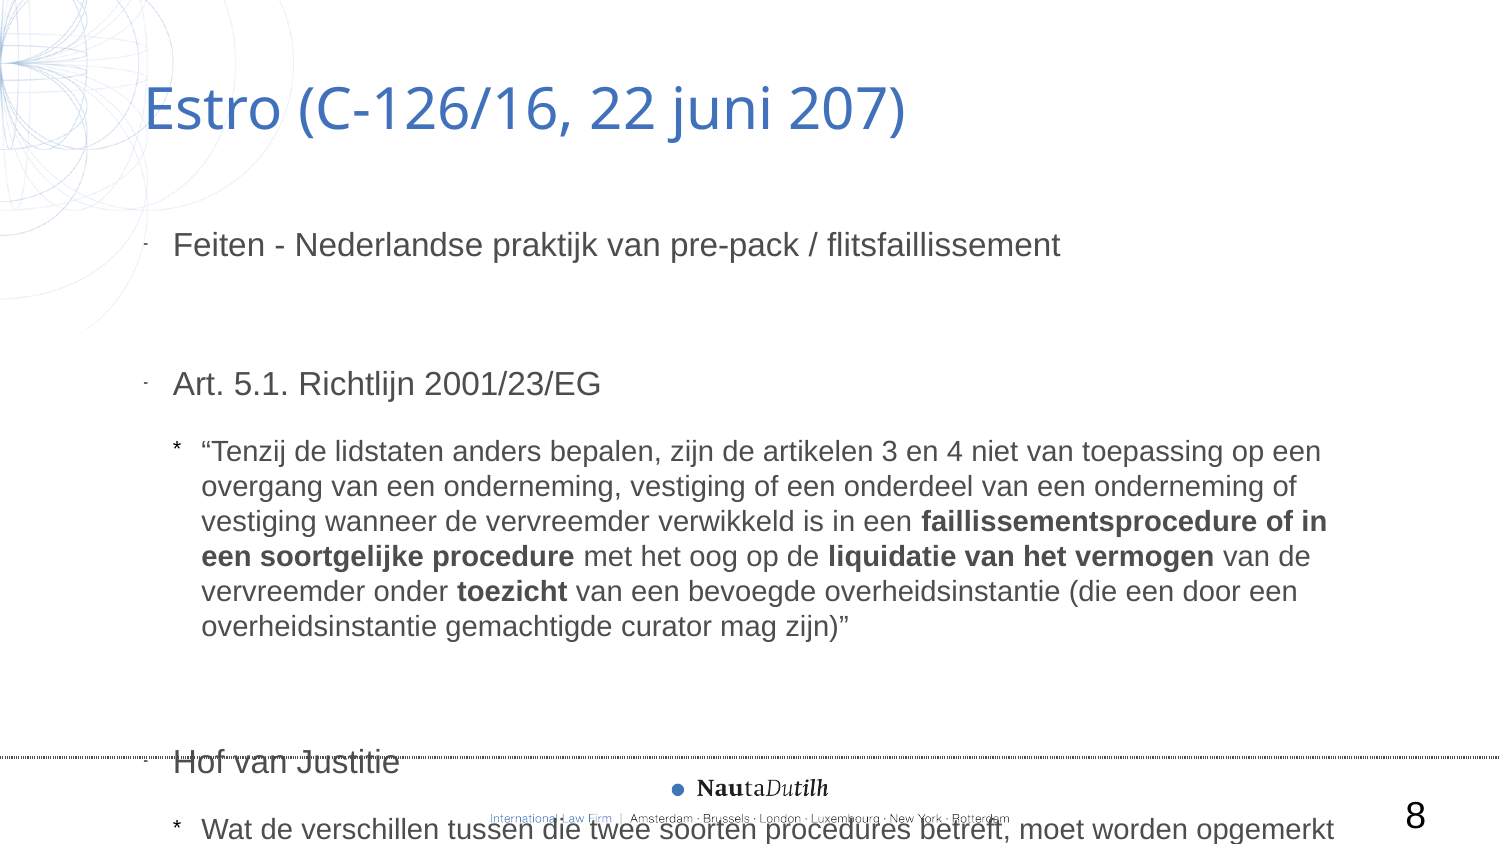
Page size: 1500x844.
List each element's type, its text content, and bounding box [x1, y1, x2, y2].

picture [622, 825, 630, 830]
picture [638, 825, 646, 830]
picture [522, 825, 529, 836]
picture [826, 825, 834, 830]
picture [991, 825, 996, 836]
picture [745, 825, 752, 836]
picture [770, 825, 777, 836]
picture [0, 0, 299, 348]
picture [924, 825, 931, 836]
title Estro (C‑126/16, 22 juni 207) [128, 63, 1372, 205]
picture [728, 825, 736, 830]
picture [974, 825, 982, 830]
picture [605, 826, 610, 836]
picture [694, 825, 702, 836]
picture [594, 825, 600, 836]
picture [678, 825, 686, 836]
picture [569, 825, 577, 830]
picture [505, 825, 513, 830]
picture [465, 767, 1035, 836]
picture [884, 825, 892, 830]
list Feiten - Nederlandse praktijk van pre-pack / flitsfaillissement Art. 5.1. Richtlijn 2001/23/EG “Tenzij de lidstaten anders bepalen, zijn de artikelen 3 en 4 niet van toepassing op een overgang van een onderneming, vestiging of een onderdeel van een onderneming of vestiging wanneer de vervreemder verwikkeld is in een faillissementsprocedure of in een soortgelijke procedure met het oog op de liquidatie van het vermogen van de vervreemder onder toezicht van een bevoegde overheidsinstantie (die een door een overheidsinstantie gemachtigde curator mag zijn)” Hof van Justitie Wat de verschillen tussen die twee soorten procedures betreft, moet worden opgemerkt dat (…) een procedure de voortzetting van de activiteit beoogt wanneer zij bedoeld is om het operationele karakter van de onderneming of van de levensvatbare onderdelen daarvan veilig te stellen. Een procedure die de liquidatie van het vermogen beoogt, zorgt daarentegen voor een zo hoog mogelijke uitbetaling aan de gezamenlijke schuldeisers. Ook al is het niet uitgesloten dat er een zekere overlapping kan zijn tussen die twee doelen die een bepaalde procedure nastreeft, het hoofddoel van een procedure die de voortzetting van de activiteit van de onderneming beoogt, blijft in elk geval het behoud van de betrokken onderneming. Onmiddellijk gevolg voor boek XX: stil faillissement [128, 216, 1372, 708]
slide_number <getal> [1390, 783, 1457, 820]
picture [795, 825, 803, 836]
picture [1024, 825, 1030, 836]
picture [939, 825, 947, 830]
